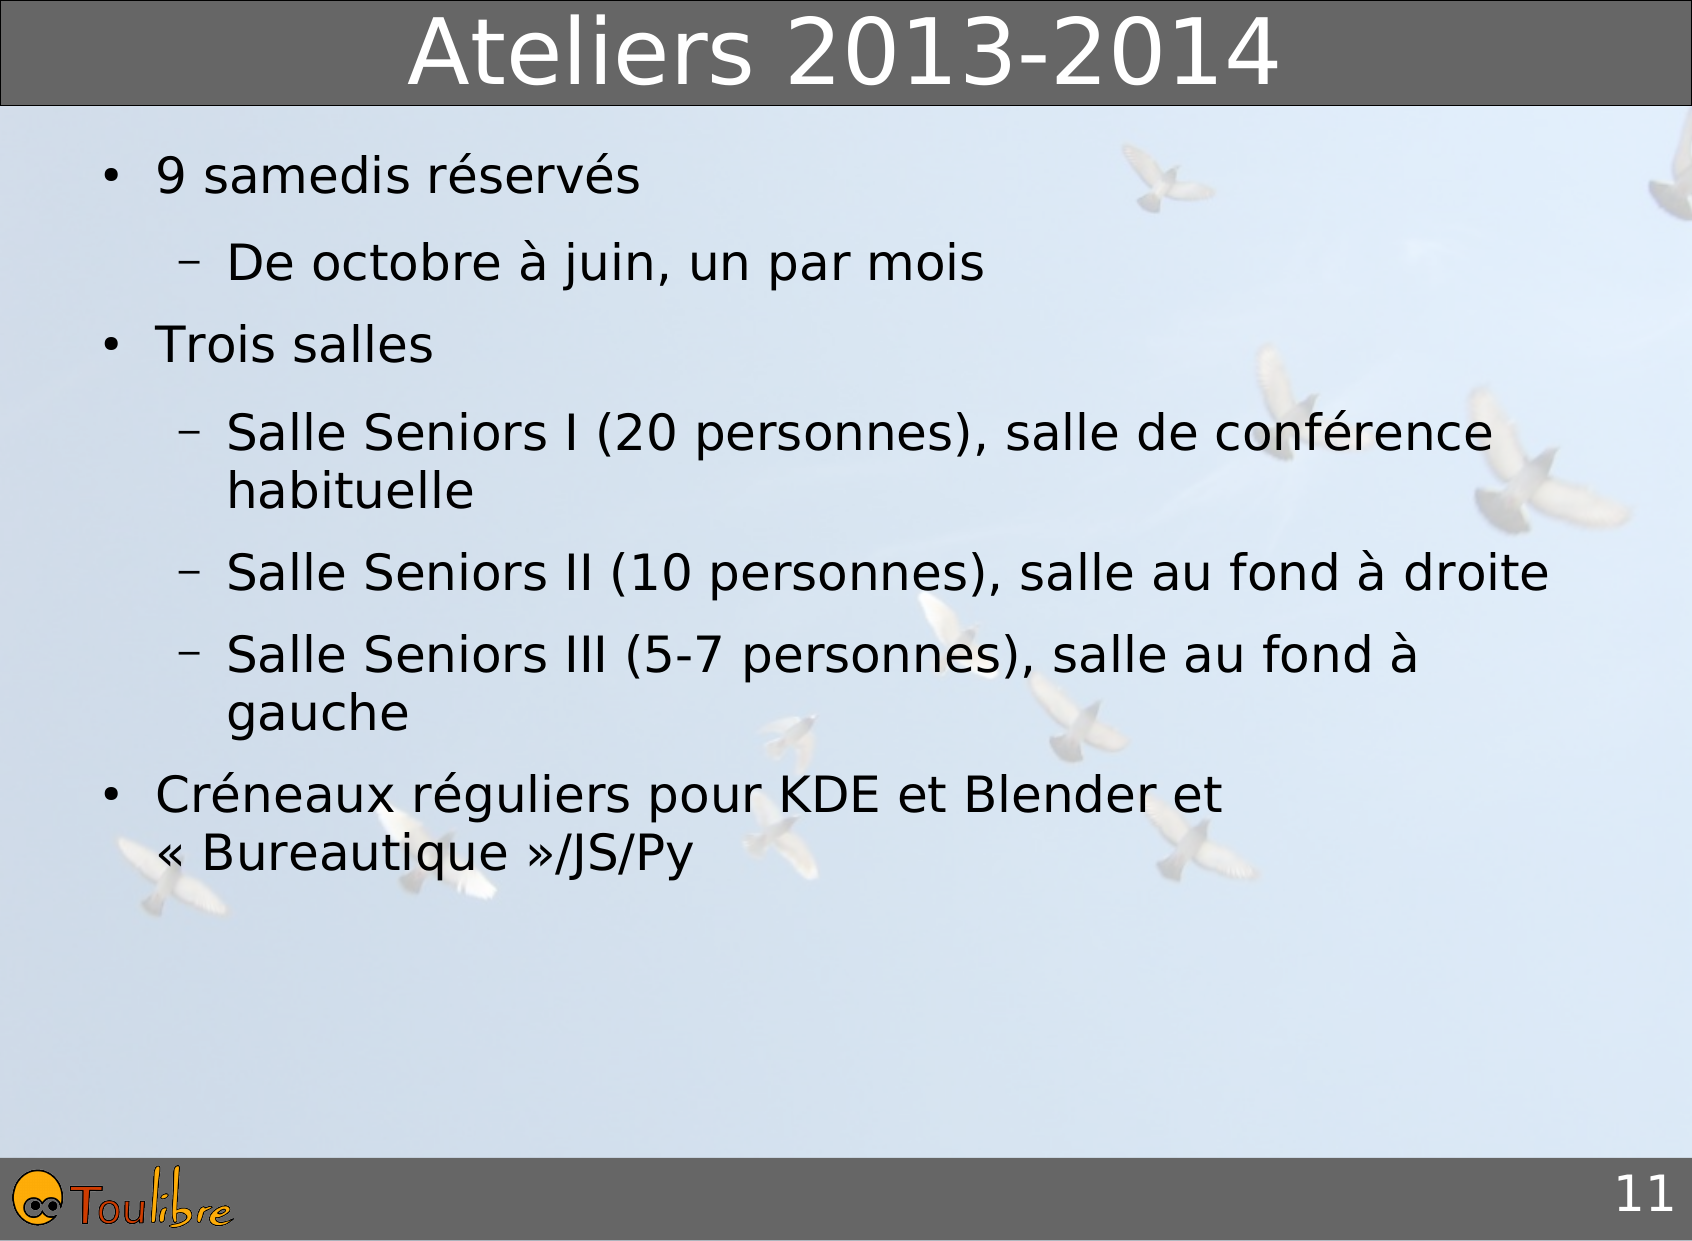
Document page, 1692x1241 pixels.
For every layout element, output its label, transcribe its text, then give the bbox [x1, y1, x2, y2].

picture [12, 1165, 234, 1228]
title Ateliers 2013-2014 [0, 0, 1692, 107]
list 9 samedis réservés De octobre à juin, un par mois Trois salles Salle Seniors I (20 personnes), salle de conférence habituelle Salle Seniors II (10 personnes), salle au fond à droite Salle Seniors III (5-7 personnes), salle au fond à gauche Créneaux réguliers pour KDE et Blender et « Bureautique »/JS/Py [84, 146, 1608, 1109]
